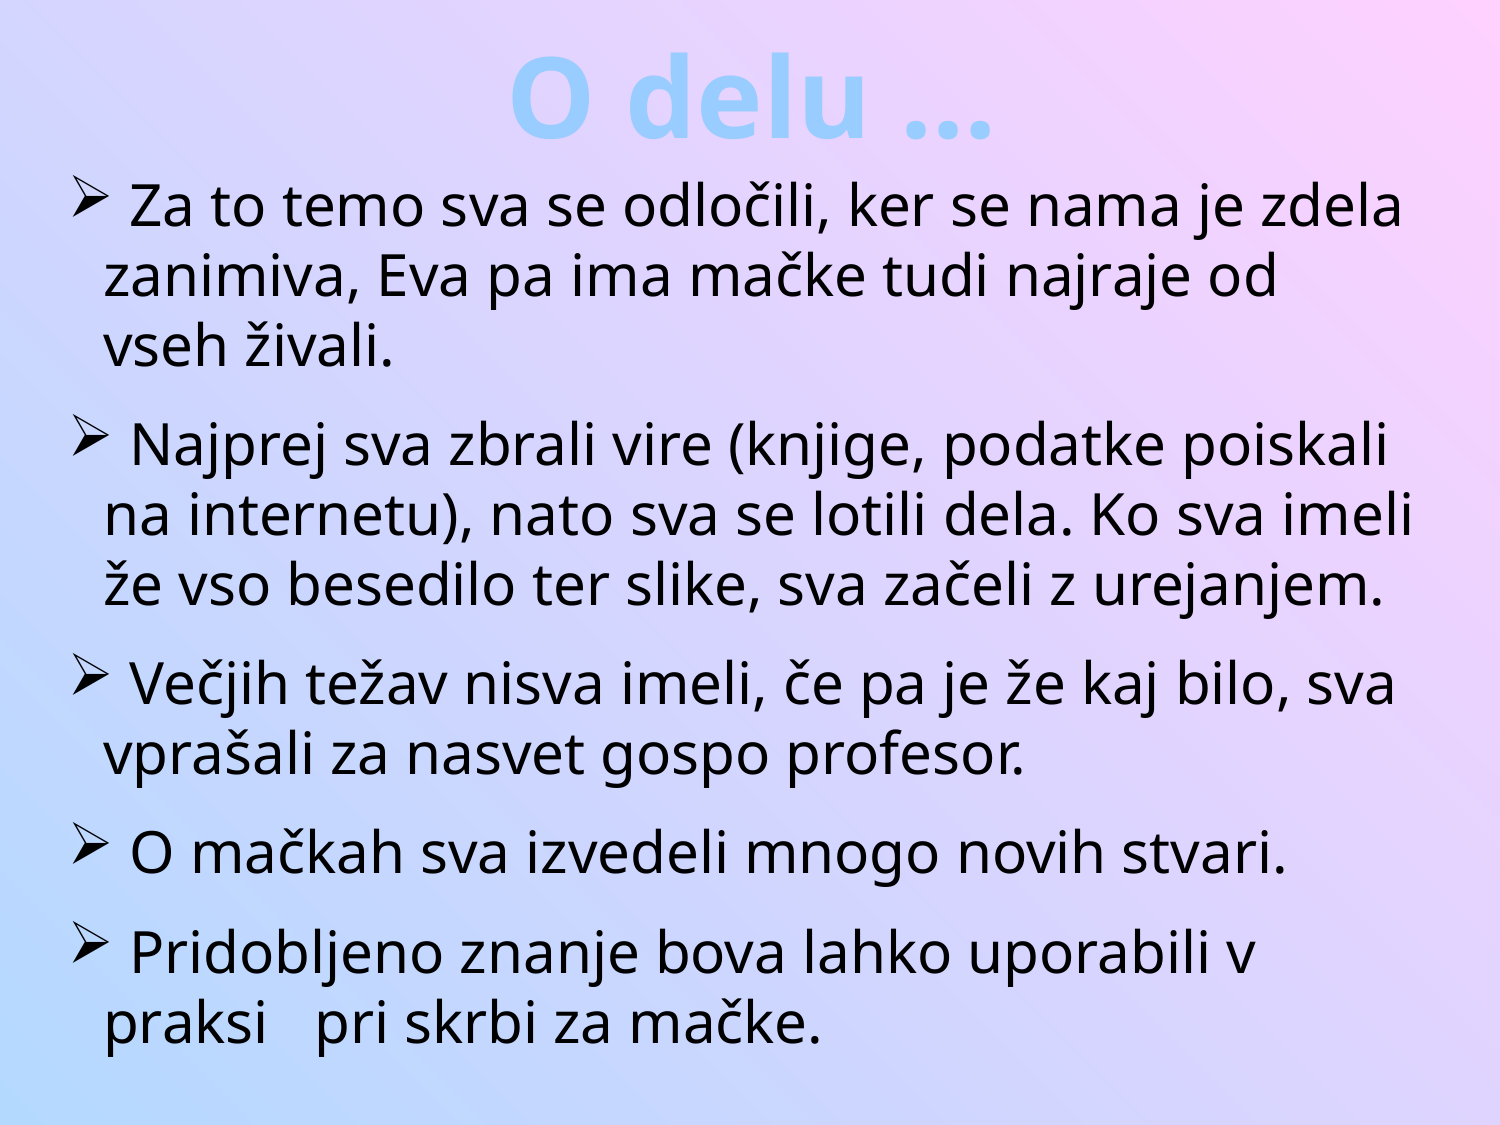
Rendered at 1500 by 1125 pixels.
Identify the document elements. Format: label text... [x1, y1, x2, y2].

title O delu … [76, 0, 1427, 188]
text_box Za to temo sva se odločili, ker se nama je zdela zanimiva, Eva pa ima mačke tudi najraje od vseh živali. Najprej sva zbrali vire (knjige, podatke poiskali na internetu), nato sva se lotili dela. Ko sva imeli že vso besedilo ter slike, sva začeli z urejanjem. Večjih težav nisva imeli, če pa je že kaj bilo, sva vprašali za nasvet gospo profesor. O mačkah sva izvedeli mnogo novih stvari. Pridobljeno znanje bova lahko uporabili v praksi pri skrbi za mačke. [53, 160, 1436, 1063]
